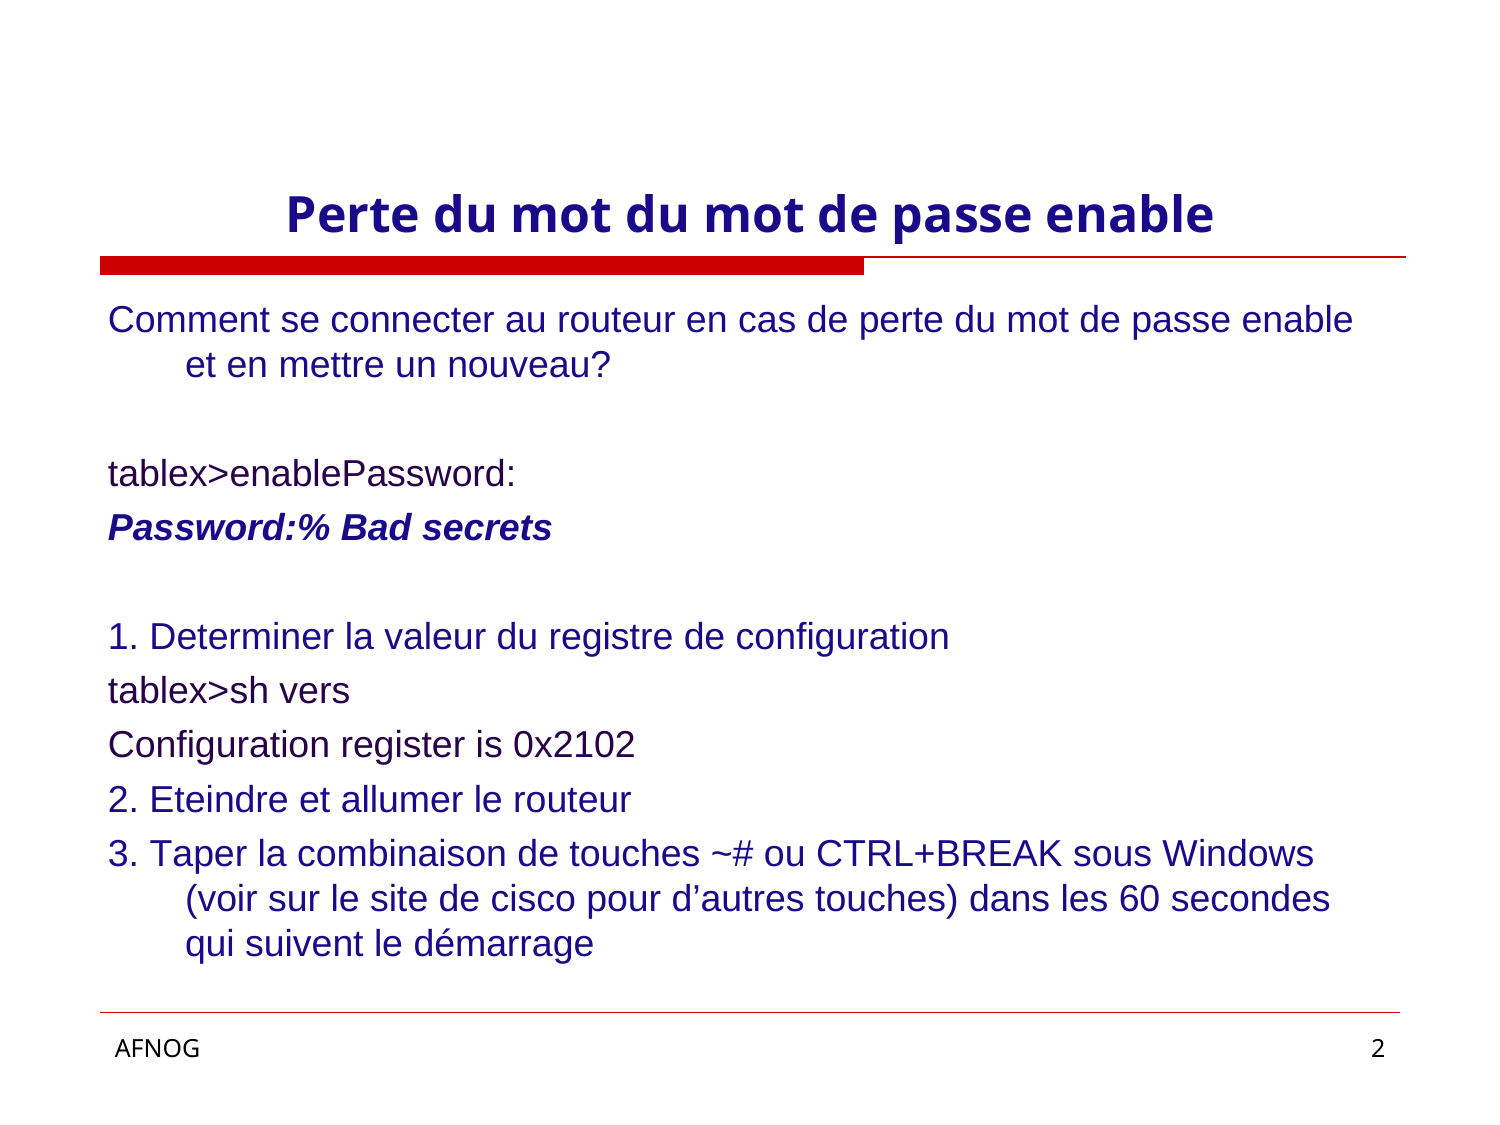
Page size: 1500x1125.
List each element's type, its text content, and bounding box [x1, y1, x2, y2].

text_box <number> [1074, 1024, 1401, 1103]
list Comment se connecter au routeur en cas de perte du mot de passe enable et en mettre un nouveau? tablex>enablePassword: Password:% Bad secrets 1. Determiner la valeur du registre de configuration tablex>sh vers Configuration register is 0x2102 2. Eteindre et allumer le routeur 3. Taper la combinaison de touches ~# ou CTRL+BREAK sous Windows (voir sur le site de cisco pour d’autres touches) dans les 60 secondes qui suivent le démarrage [92, 287, 1406, 988]
title Perte du mot du mot de passe enable [94, 49, 1407, 250]
text_box AFNOG [99, 1024, 426, 1103]
